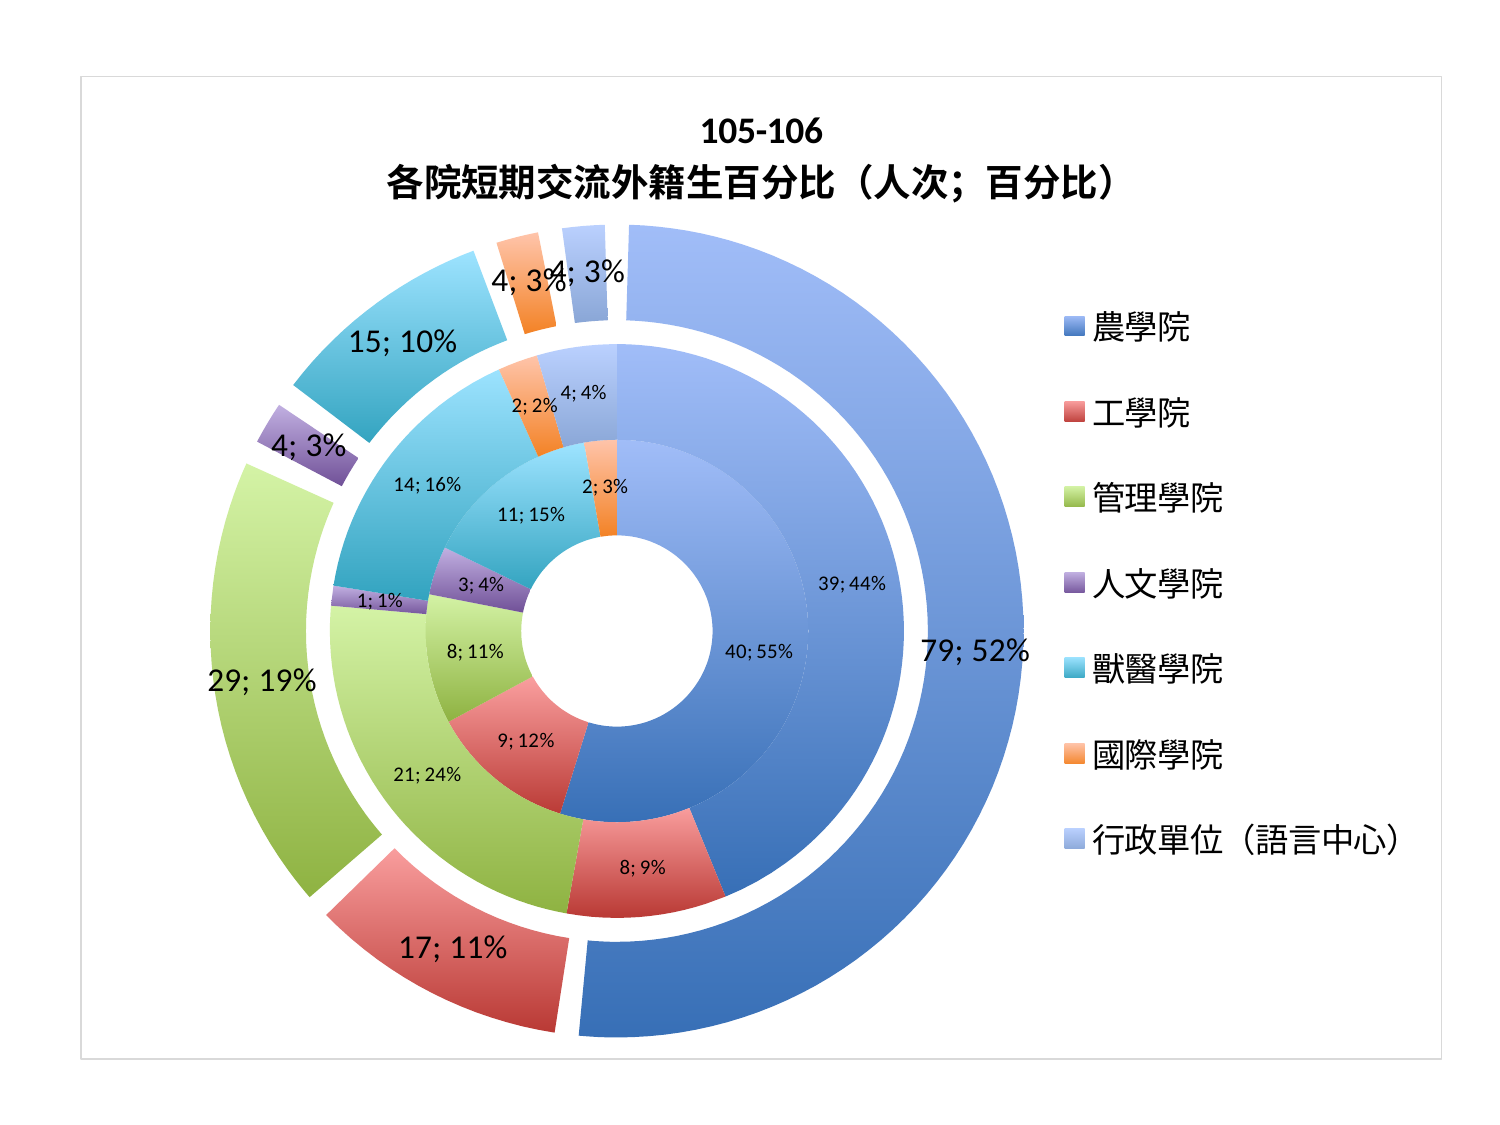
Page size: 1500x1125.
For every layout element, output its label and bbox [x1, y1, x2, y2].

chart [80, 75, 1443, 1060]
